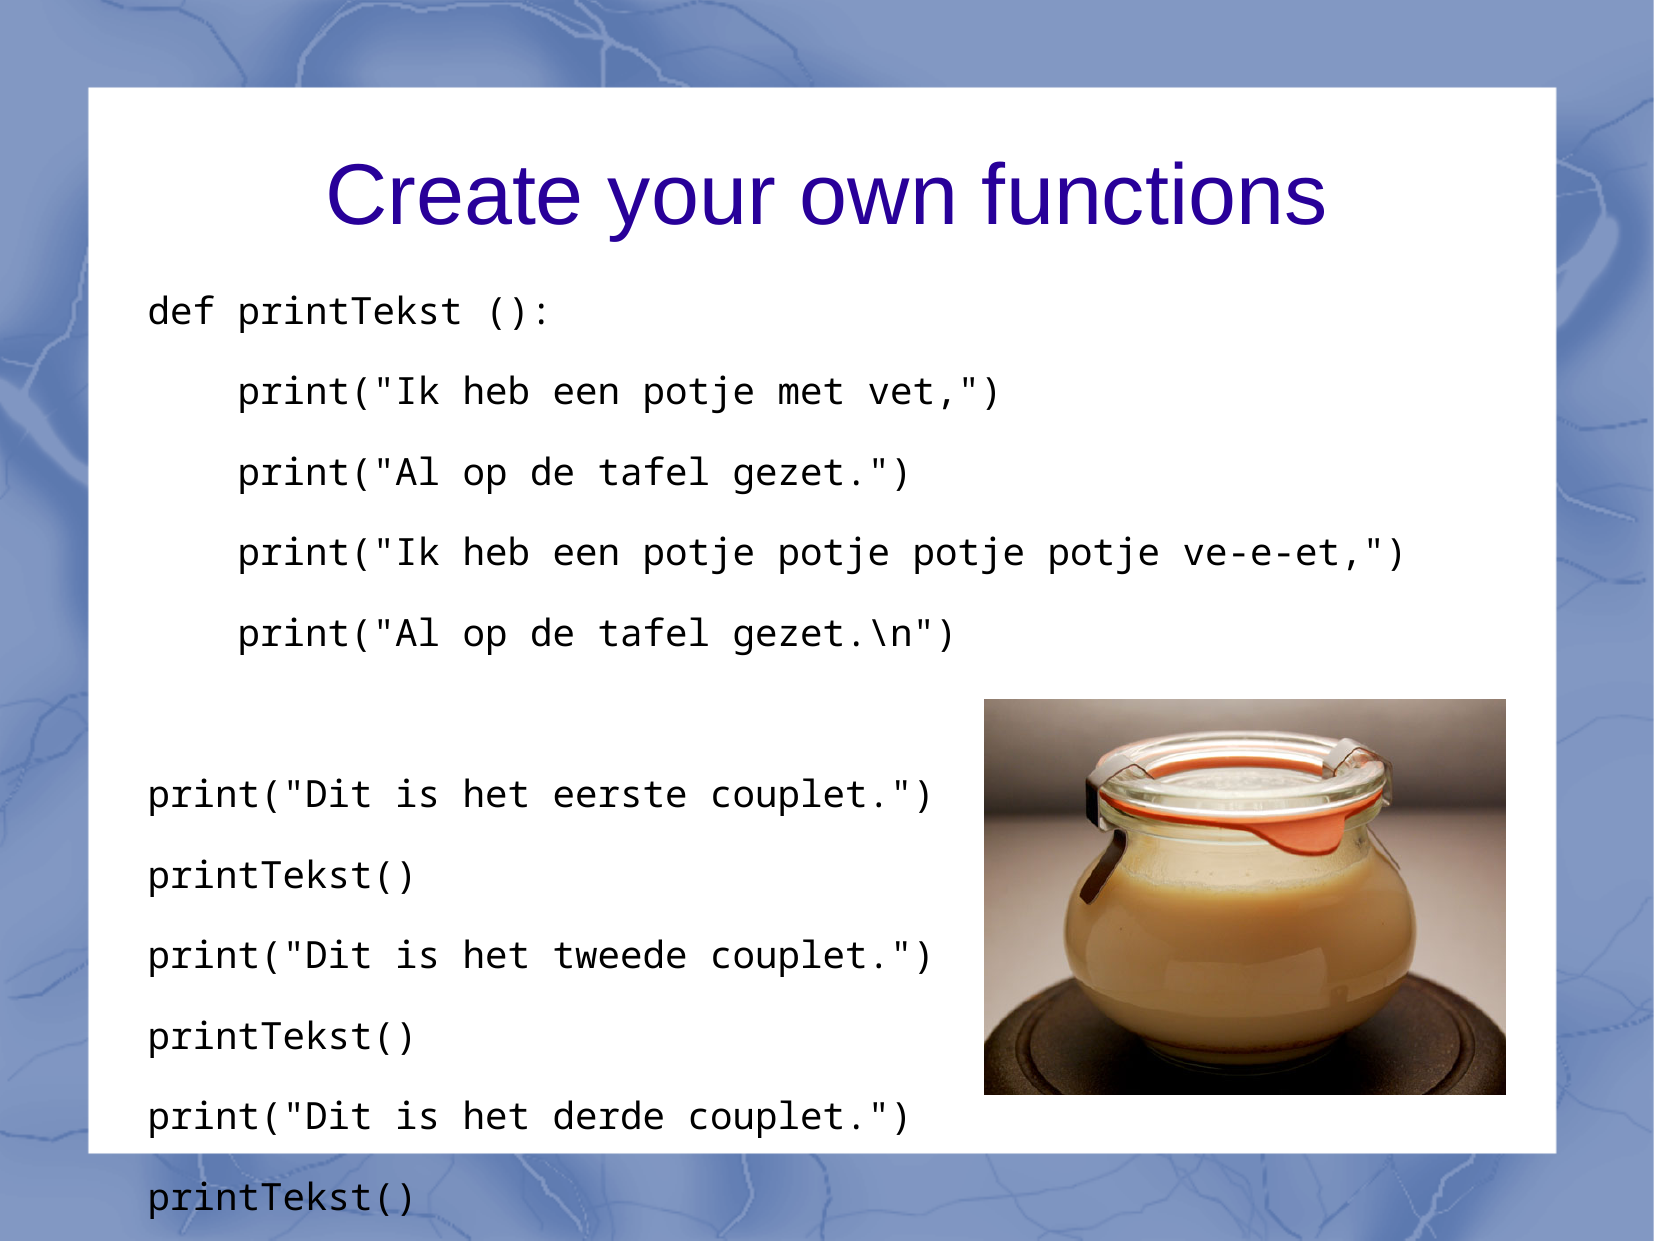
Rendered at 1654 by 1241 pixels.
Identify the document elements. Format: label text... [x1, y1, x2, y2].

list def printTekst (): print("Ik heb een potje met vet,") print("Al op de tafel gezet.") print("Ik heb een potje potje potje potje ve-e-et,") print("Al op de tafel gezet.\n") print("Dit is het eerste couplet.") printTekst() print("Dit is het tweede couplet.") printTekst() print("Dit is het derde couplet.") printTekst() [147, 284, 1506, 1205]
picture [0, 0, 1654, 1241]
title Create your own functions [118, 90, 1536, 298]
